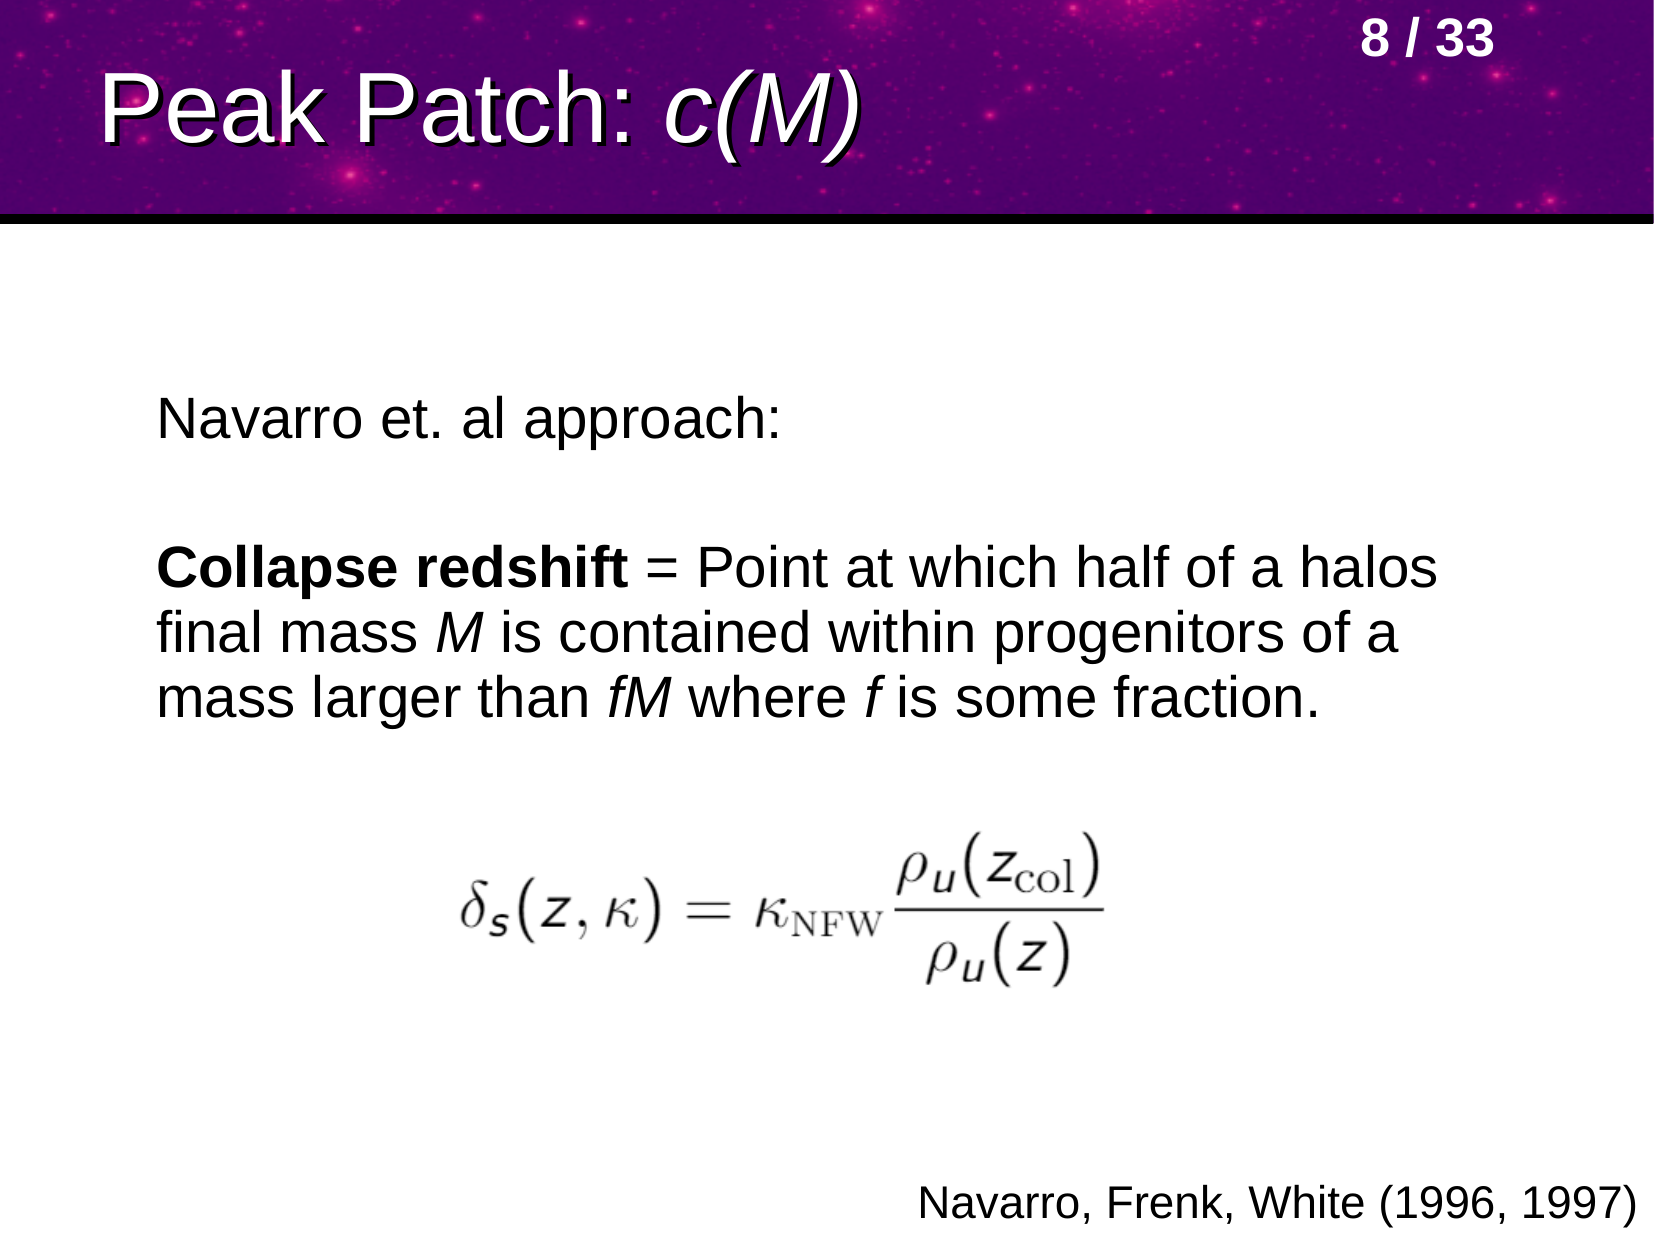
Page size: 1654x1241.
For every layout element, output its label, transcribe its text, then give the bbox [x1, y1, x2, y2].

text_box <number> / 33 [1345, 0, 1654, 77]
picture [443, 803, 1134, 1007]
text_box Navarro, Frenk, White (1996, 1997) [708, 1169, 1654, 1241]
text_box Peak Patch: c(M) [82, 44, 1654, 283]
text_box Navarro et. al approach: Collapse redshift = Point at which half of a halos final mass M is contained within progenitors of a mass larger than fM where f is some fraction. [141, 377, 1536, 738]
picture [0, 0, 1345, 214]
